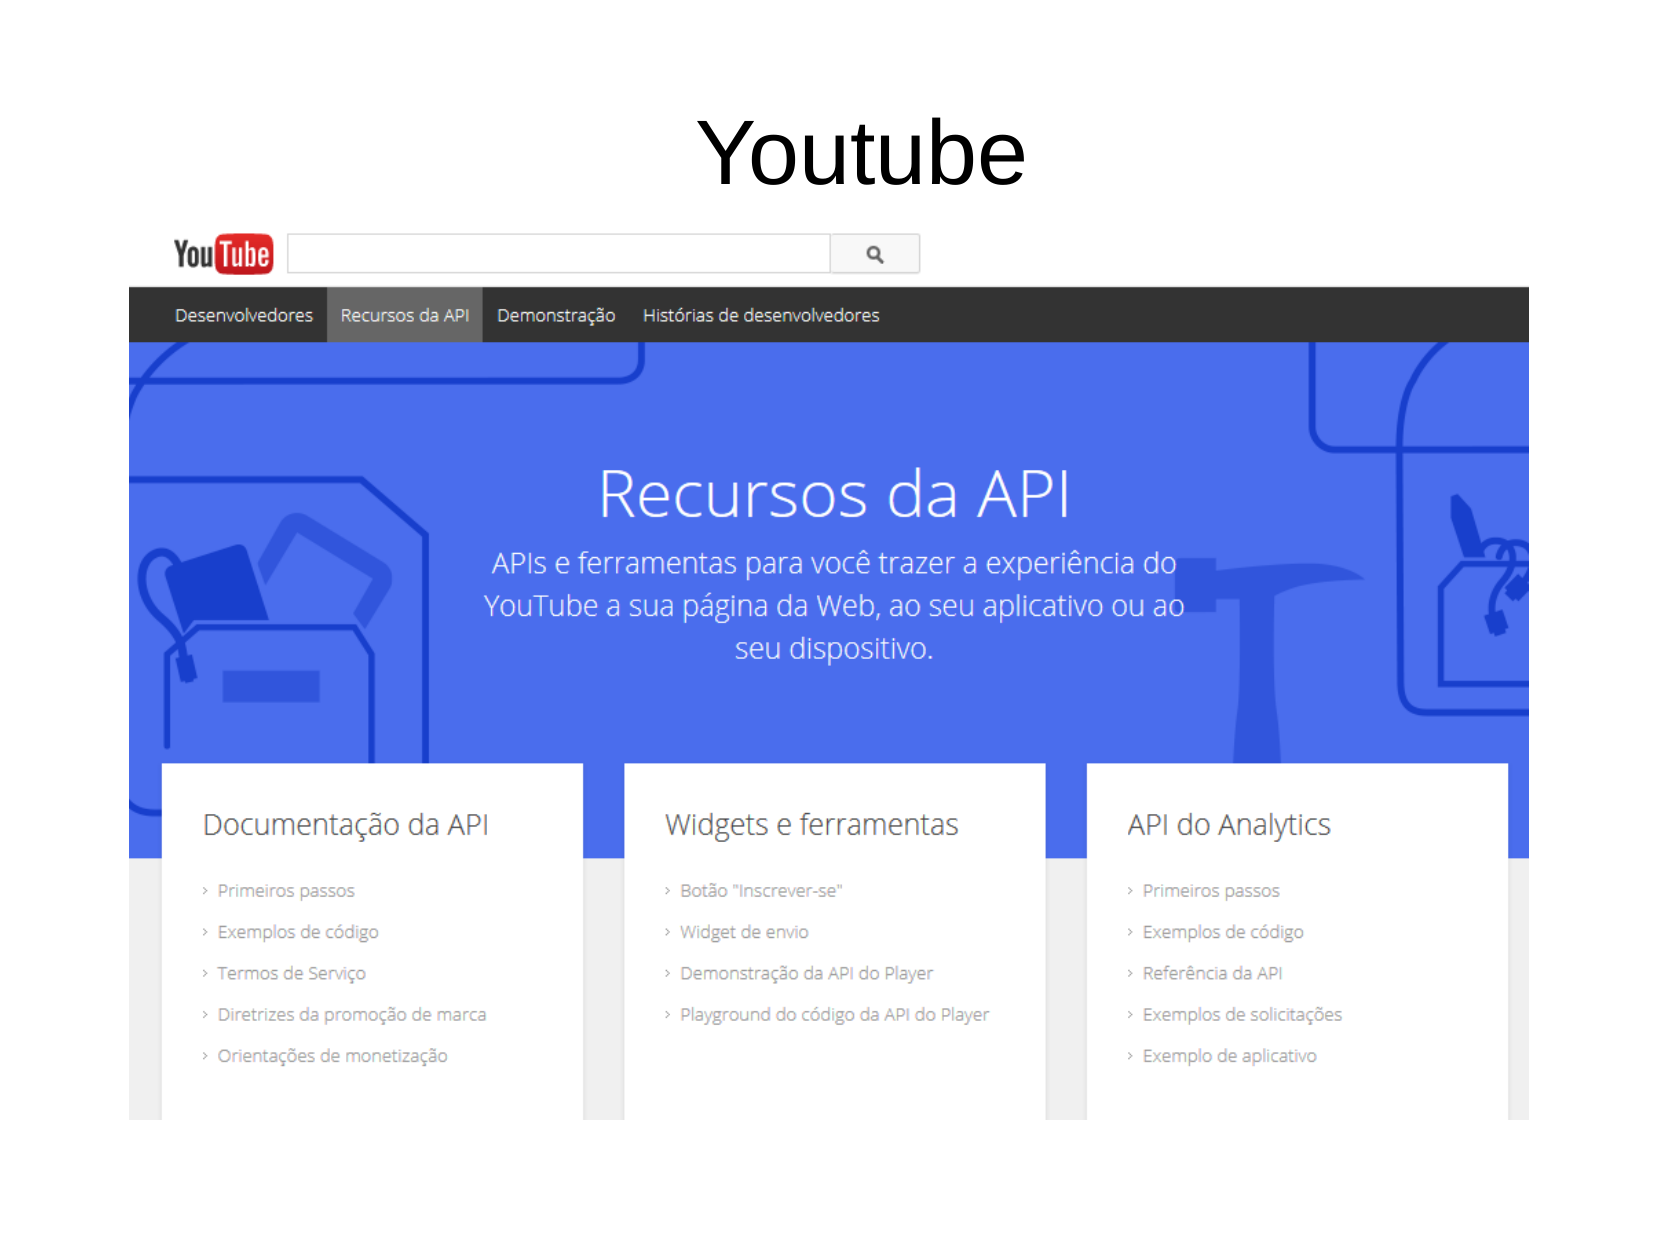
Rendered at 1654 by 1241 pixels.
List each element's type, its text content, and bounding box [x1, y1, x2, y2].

picture [129, 224, 1529, 1120]
title Youtube [82, 49, 1571, 257]
